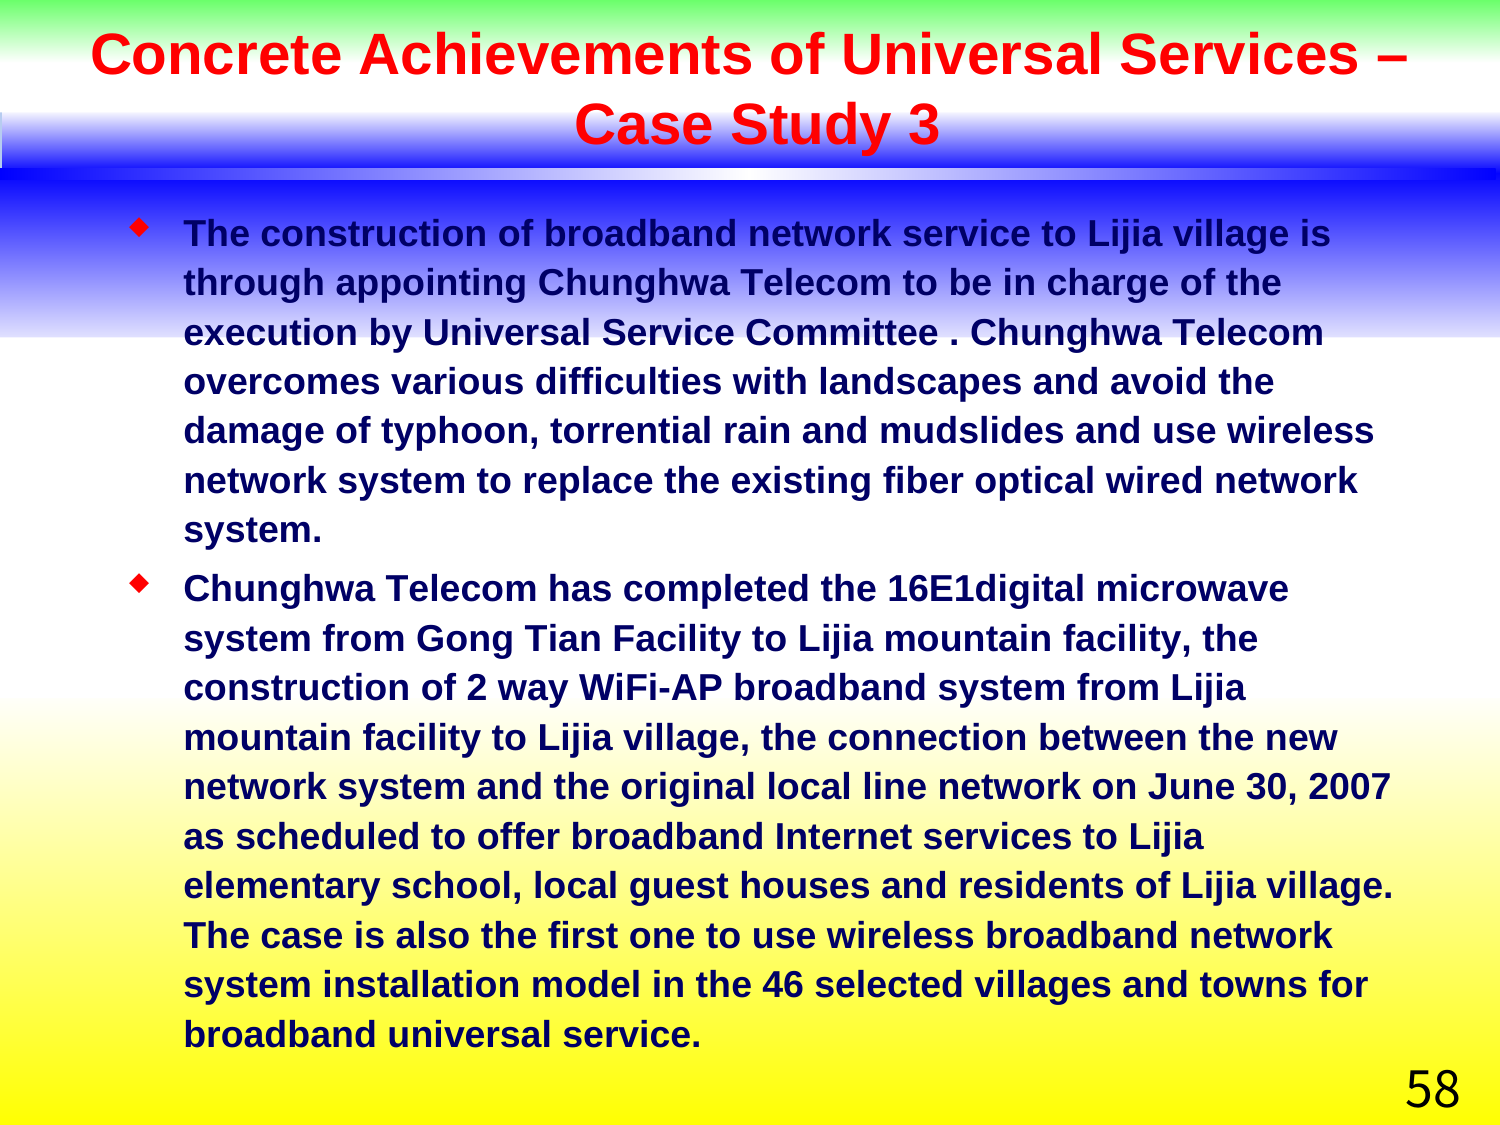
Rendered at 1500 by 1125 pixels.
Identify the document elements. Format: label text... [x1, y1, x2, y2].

text_box Concrete Achievements of Universal Services – Case Study 3 [0, 0, 1500, 173]
list The construction of broadband network service to Lijia village is through appointing Chunghwa Telecom to be in charge of the execution by Universal Service Committee . Chunghwa Telecom overcomes various difficulties with landscapes and avoid the damage of typhoon, torrential rain and mudslides and use wireless network system to replace the existing fiber optical wired network system. Chunghwa Telecom has completed the 16E1digital microwave system from Gong Tian Facility to Lijia mountain facility, the construction of 2 way WiFi-AP broadband system from Lijia mountain facility to Lijia village, the connection between the new network system and the original local line network on June 30, 2007 as scheduled to offer broadband Internet services to Lijia elementary school, local guest houses and residents of Lijia village. The case is also the first one to use wireless broadband network system installation model in the 46 selected villages and towns for broadband universal service. [112, 196, 1412, 988]
